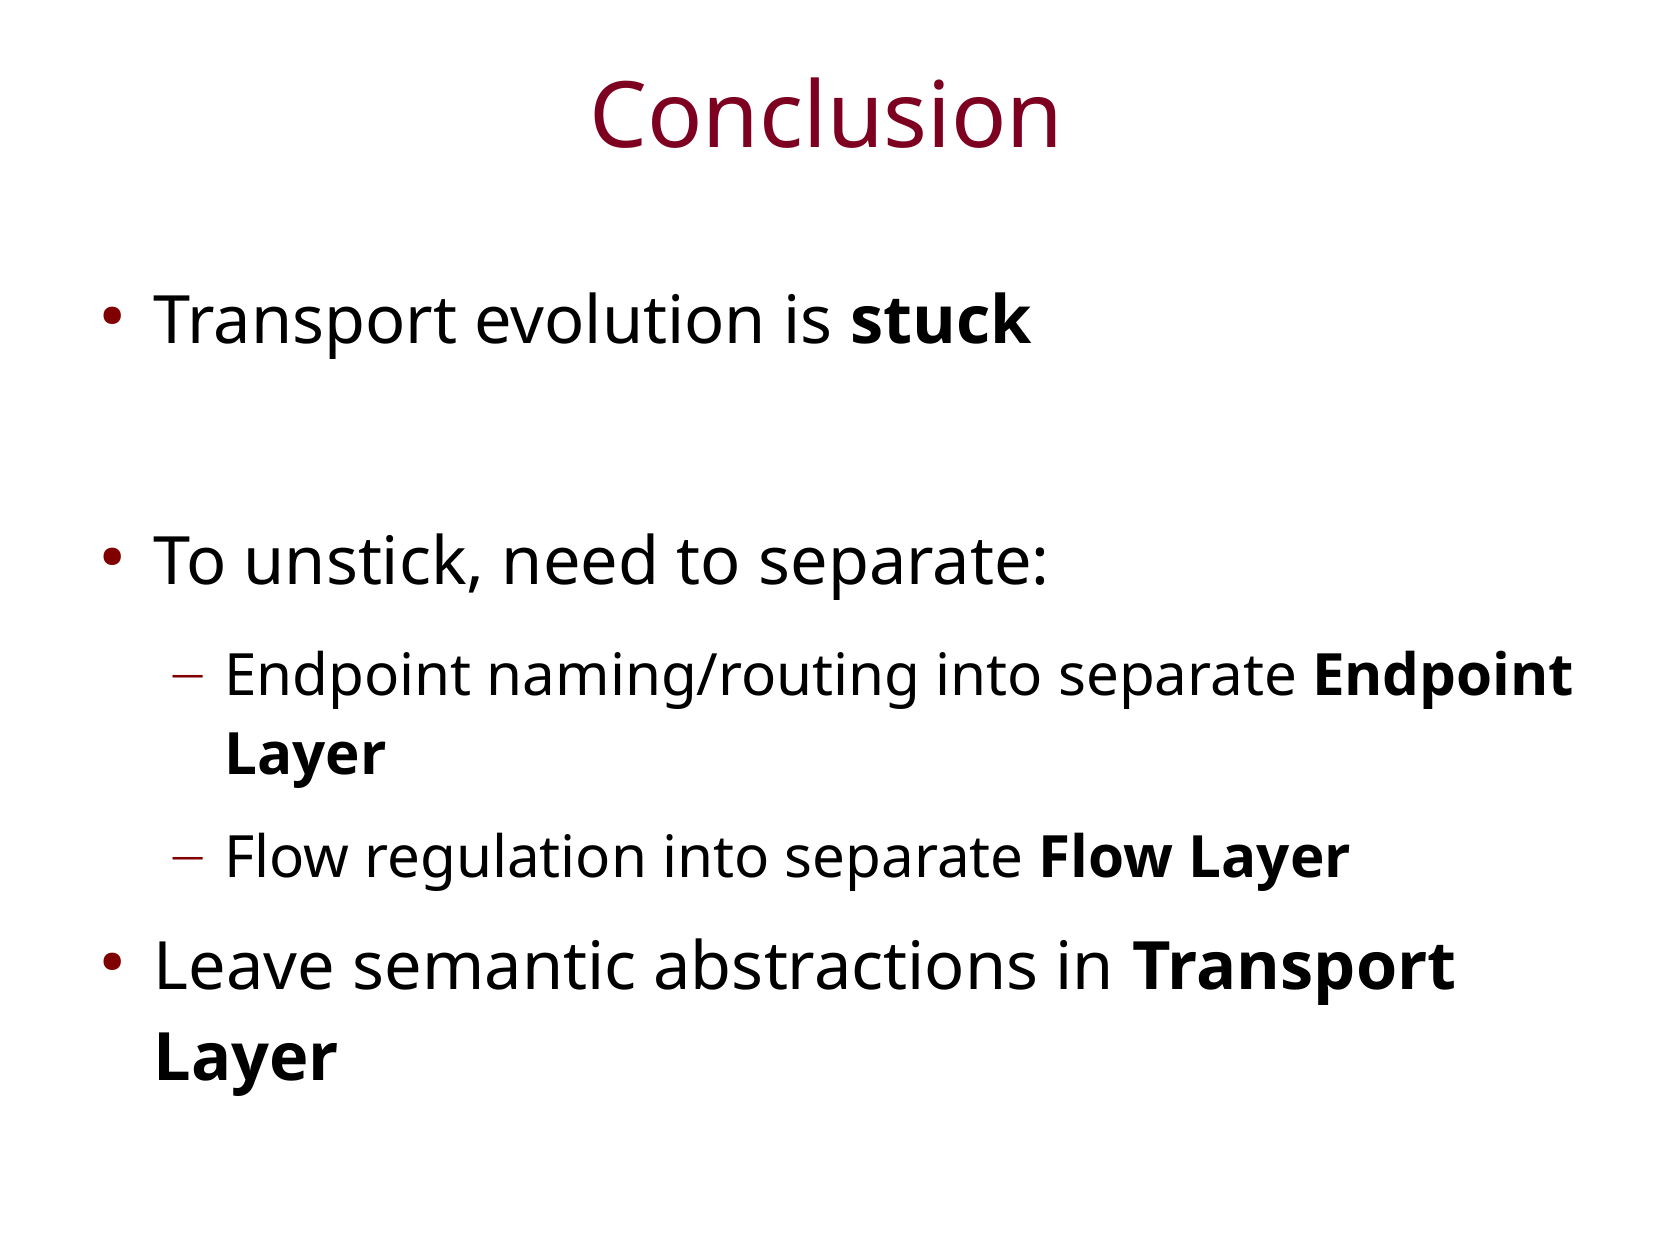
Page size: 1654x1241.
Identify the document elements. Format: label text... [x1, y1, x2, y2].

title Conclusion [82, 8, 1571, 216]
list Transport evolution is stuck To unstick, need to separate: Endpoint naming/routing into separate Endpoint Layer Flow regulation into separate Flow Layer Leave semantic abstractions in Transport Layer [82, 272, 1613, 1183]
